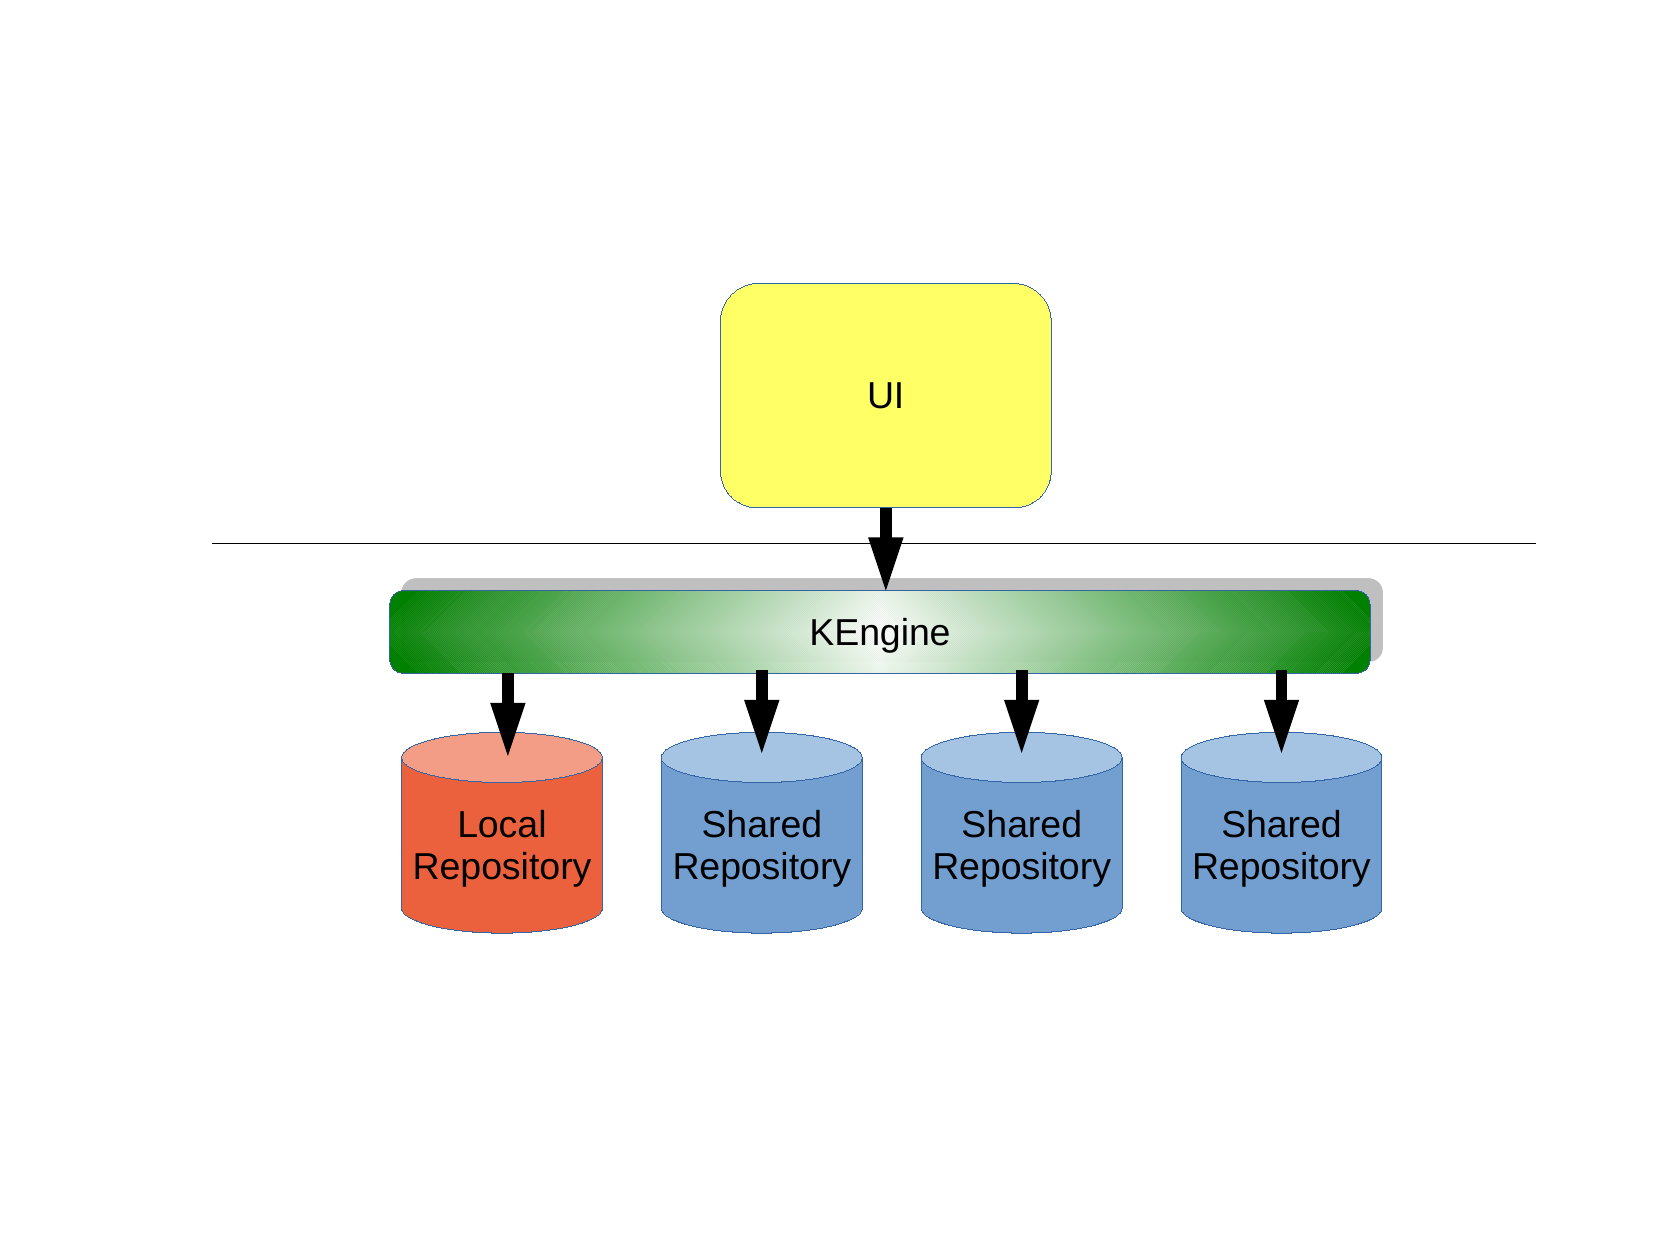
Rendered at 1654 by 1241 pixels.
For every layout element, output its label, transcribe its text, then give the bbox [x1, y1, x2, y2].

text_box Shared Repository [661, 759, 863, 934]
text_box Local Repository [401, 760, 603, 934]
text_box Shared Repository [921, 758, 1123, 934]
text_box UI [720, 283, 1052, 508]
text_box Shared Repository [1181, 761, 1382, 934]
text_box KEngine [389, 590, 1371, 674]
